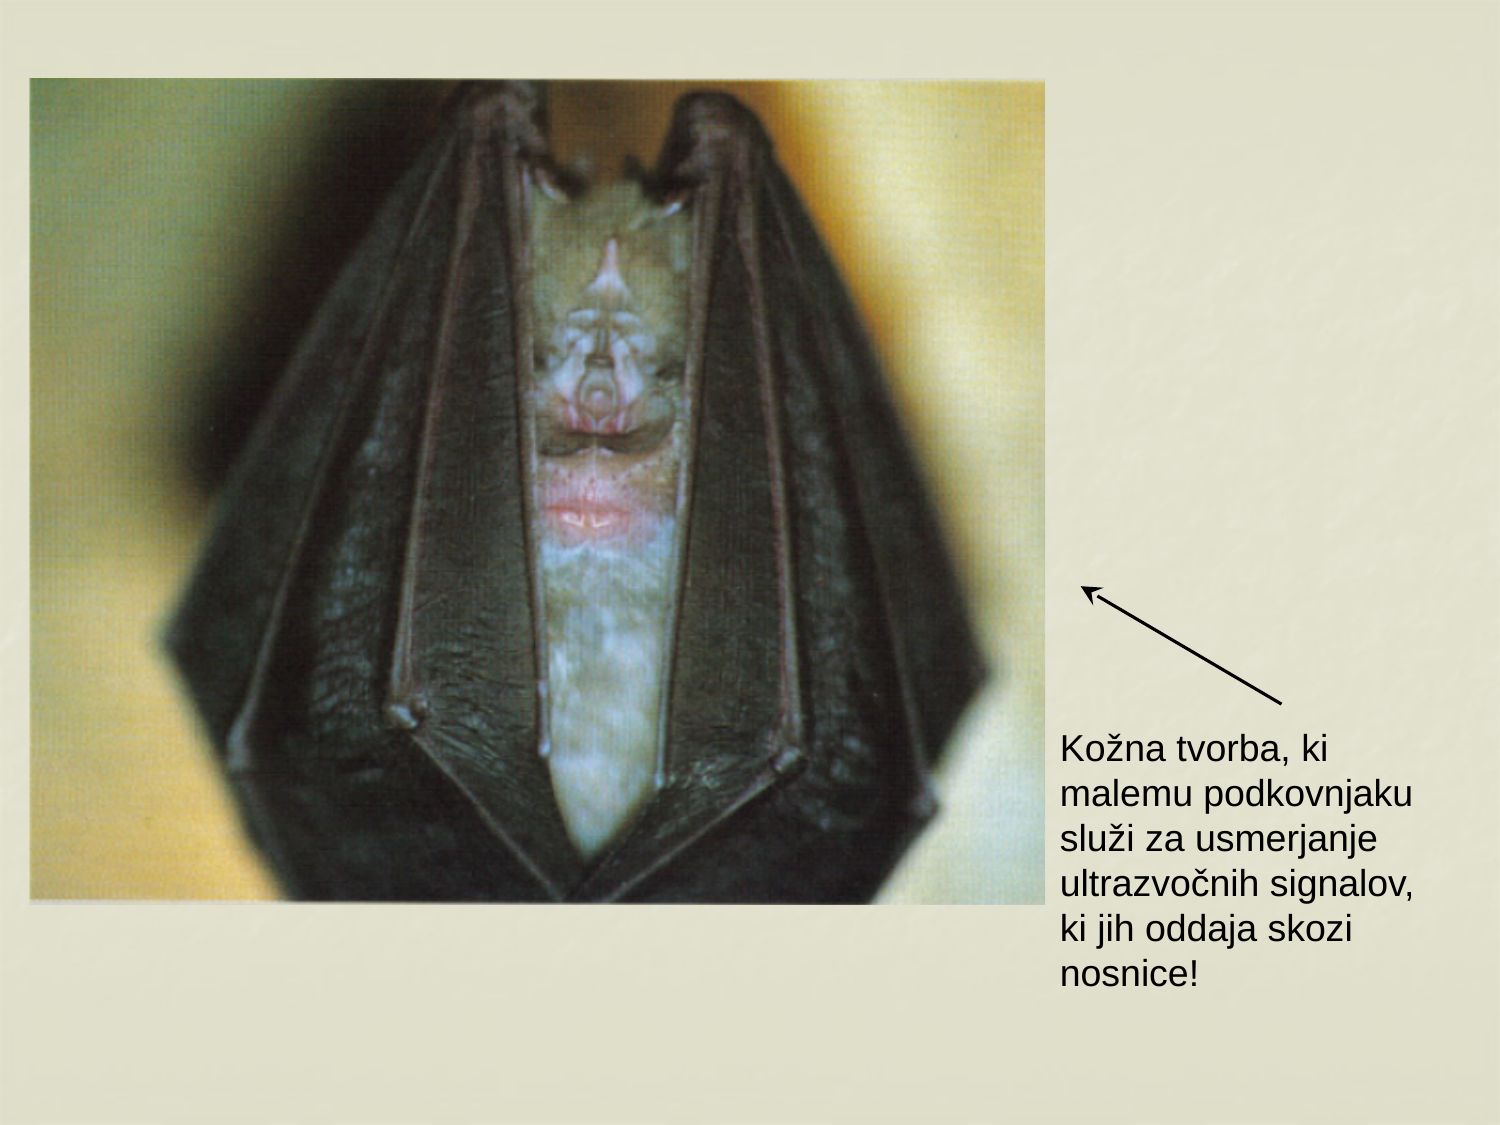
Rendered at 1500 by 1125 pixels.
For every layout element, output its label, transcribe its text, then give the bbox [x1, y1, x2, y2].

text_box Kožna tvorba, ki malemu podkovnjaku služi za usmerjanje ultrazvočnih signalov, ki jih oddaja skozi nosnice! [1045, 716, 1459, 1001]
picture [0, 0, 1500, 1125]
